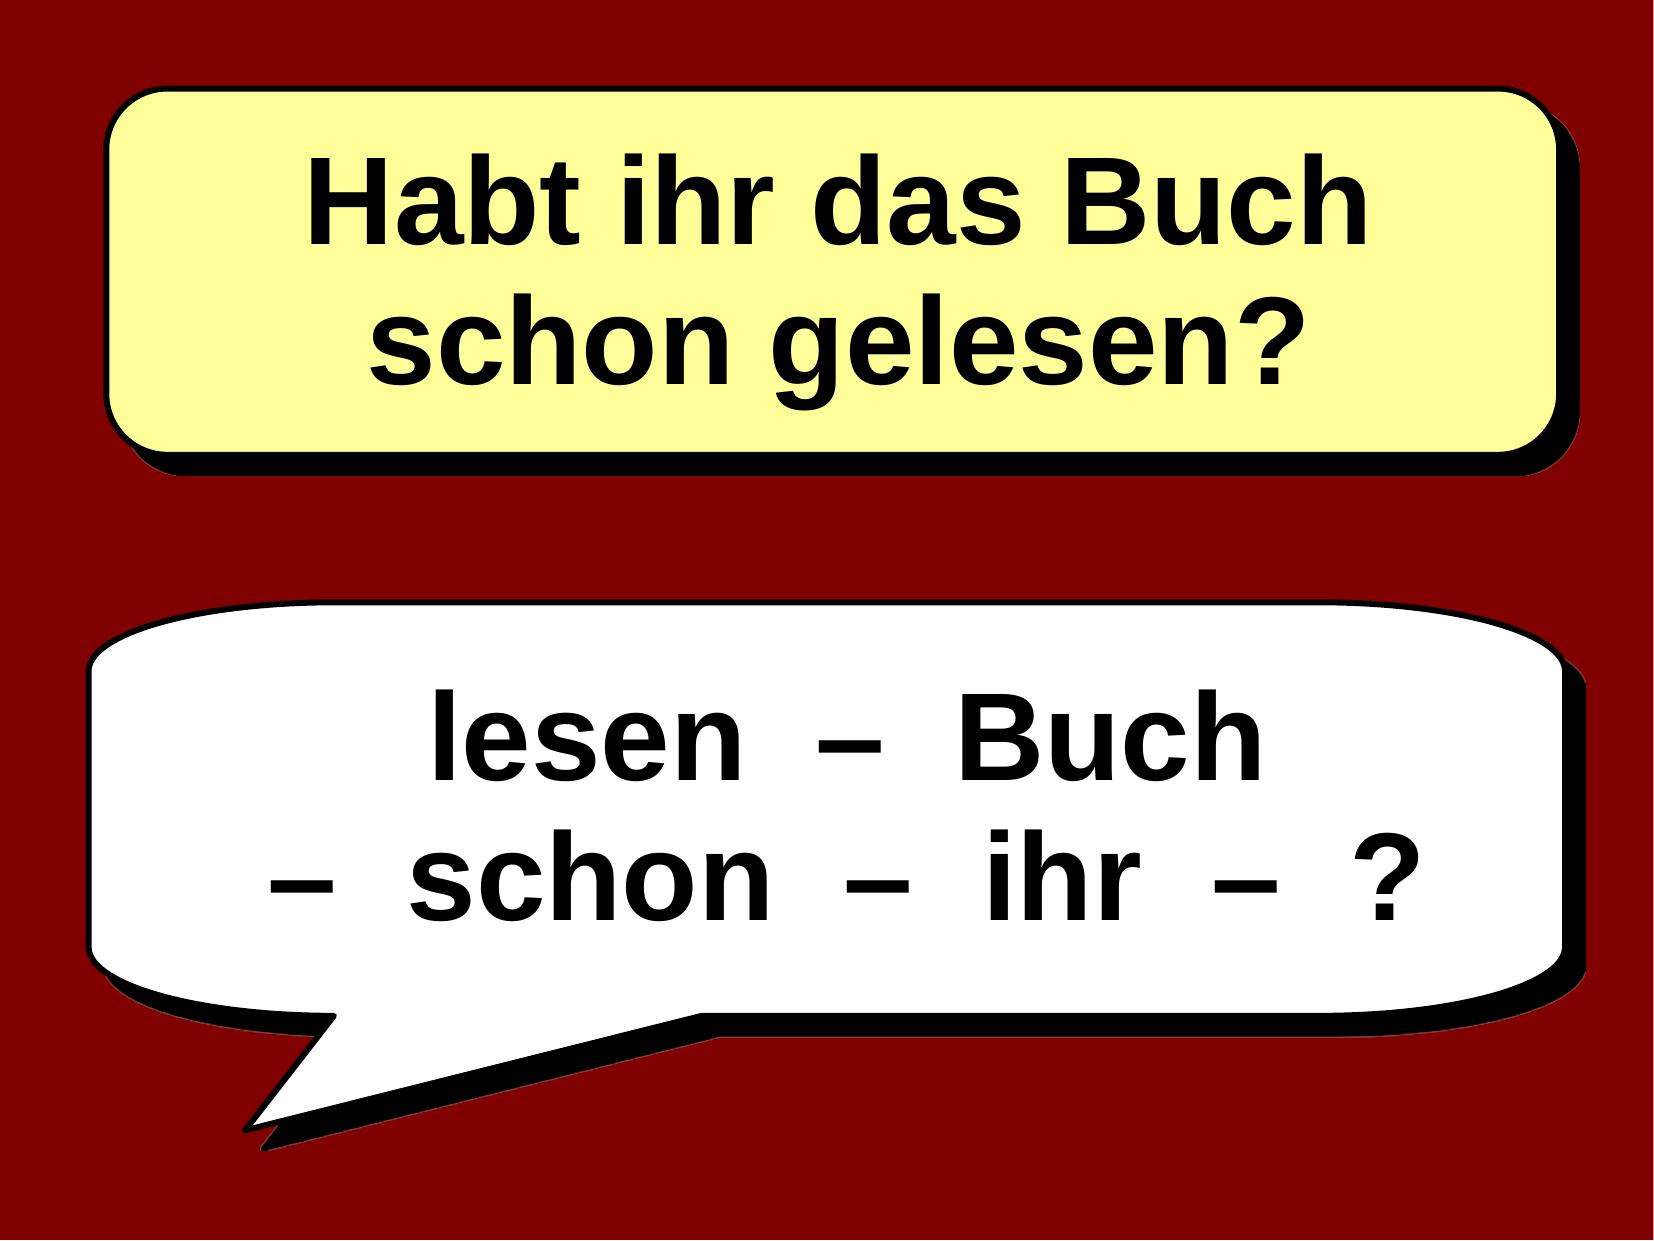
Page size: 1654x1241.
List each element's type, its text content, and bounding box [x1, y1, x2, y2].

text_box [245, 1094, 390, 1131]
text_box Habt ihr das Buch schon gelesen? [141, 124, 1536, 419]
text_box lesen – Buch – schon – ihr – ? [129, 659, 1565, 1094]
text_box [88, 602, 1562, 985]
text_box [106, 88, 1560, 455]
